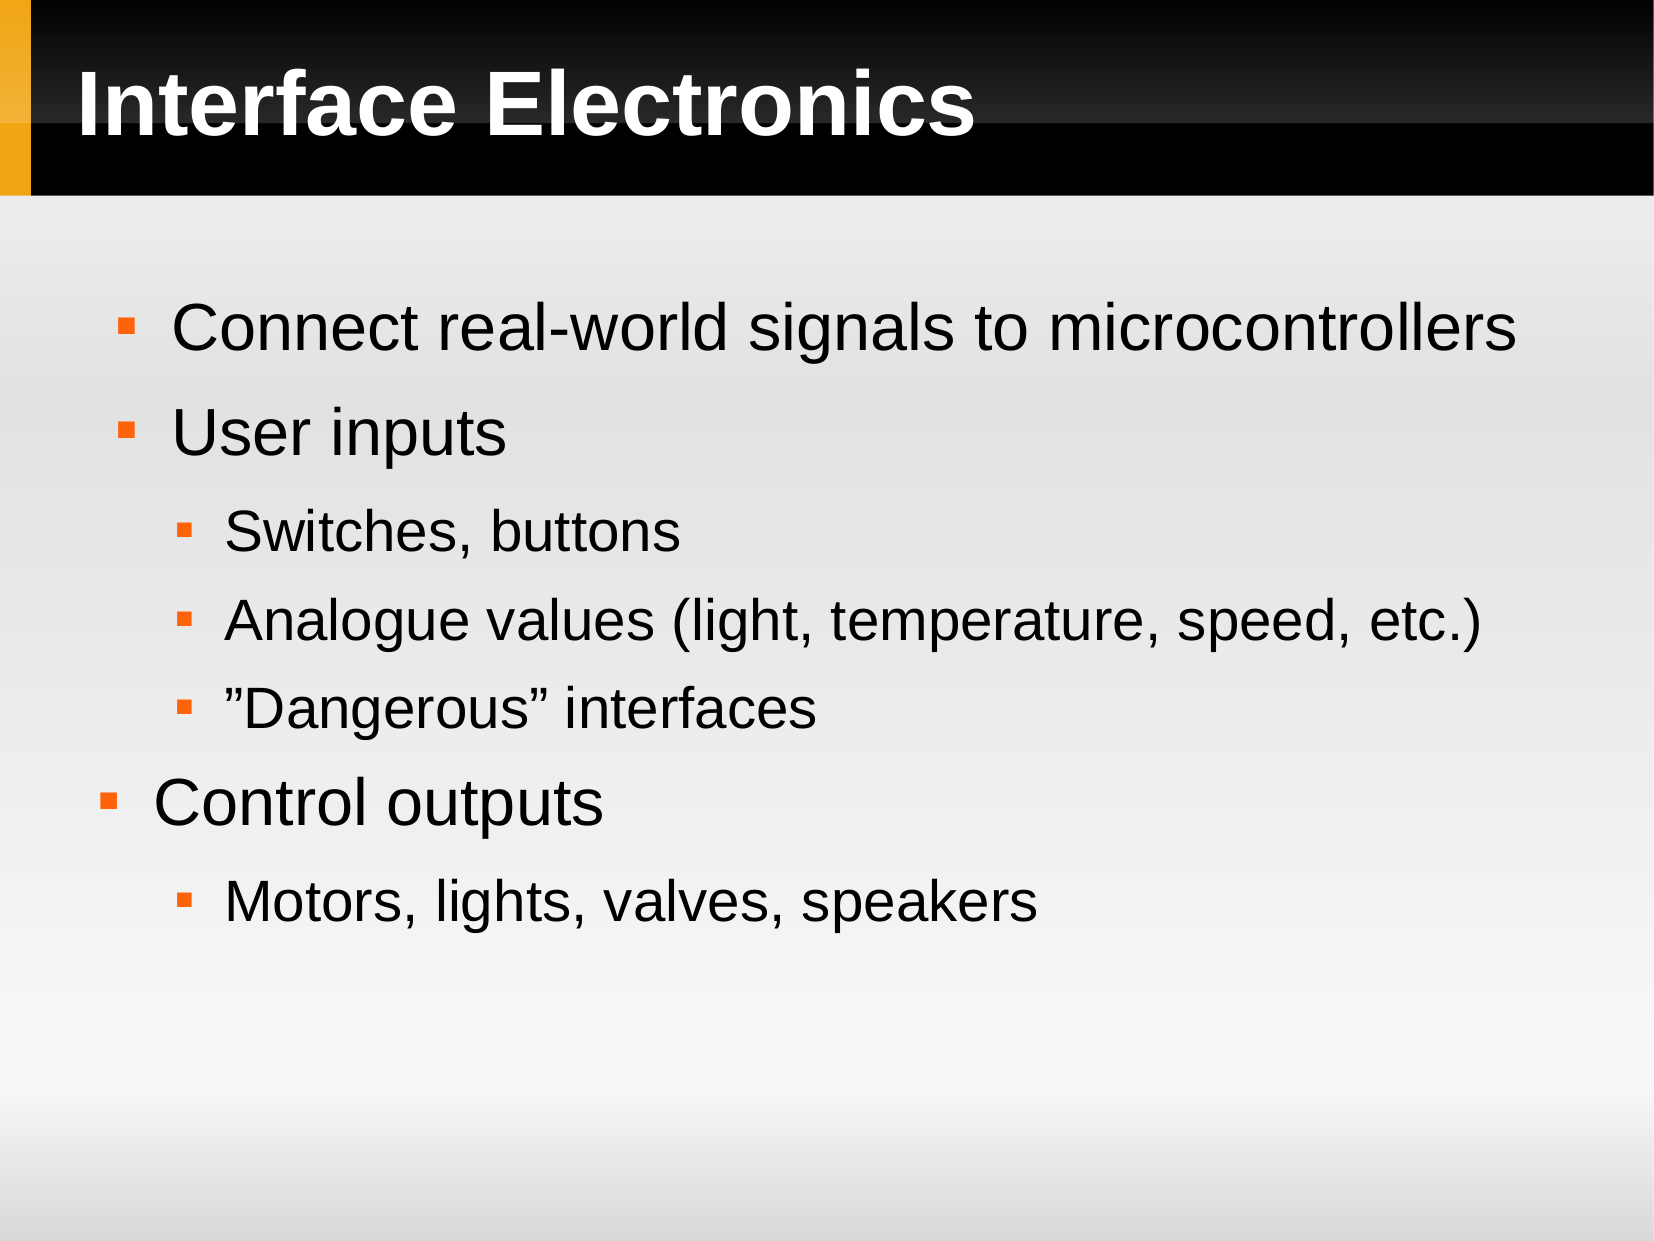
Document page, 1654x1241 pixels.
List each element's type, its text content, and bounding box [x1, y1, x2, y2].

list Connect real-world signals to microcontrollers User inputs Switches, buttons Analogue values (light, temperature, speed, etc.) ”Dangerous” interfaces Control outputs Motors, lights, valves, speakers [82, 290, 1571, 1109]
picture [0, 0, 1654, 1241]
title Interface Electronics [76, 0, 1565, 208]
